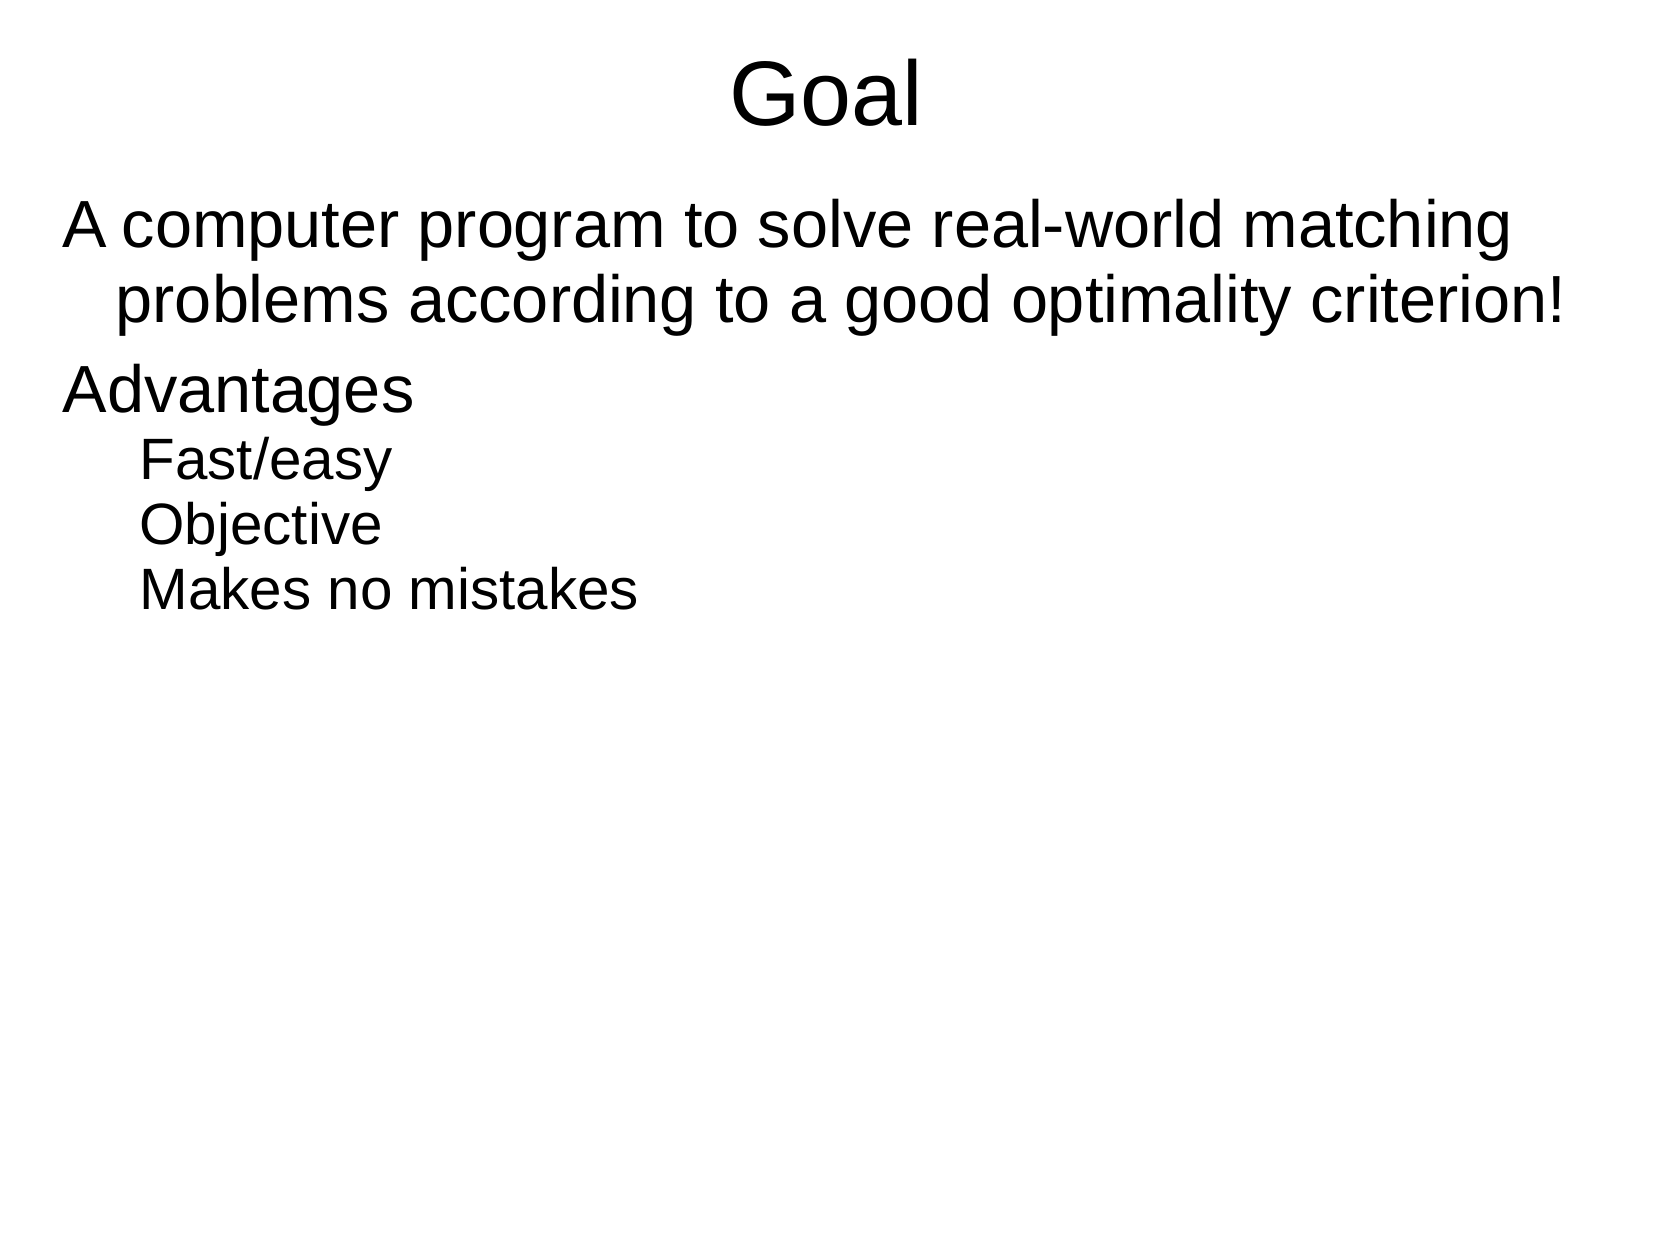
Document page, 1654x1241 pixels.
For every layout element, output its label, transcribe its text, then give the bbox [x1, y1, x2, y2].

title Goal [0, 7, 1654, 181]
list A computer program to solve real-world matching problems according to a good optimality criterion! Advantages Fast/easy Objective Makes no mistakes [45, 187, 1609, 1226]
